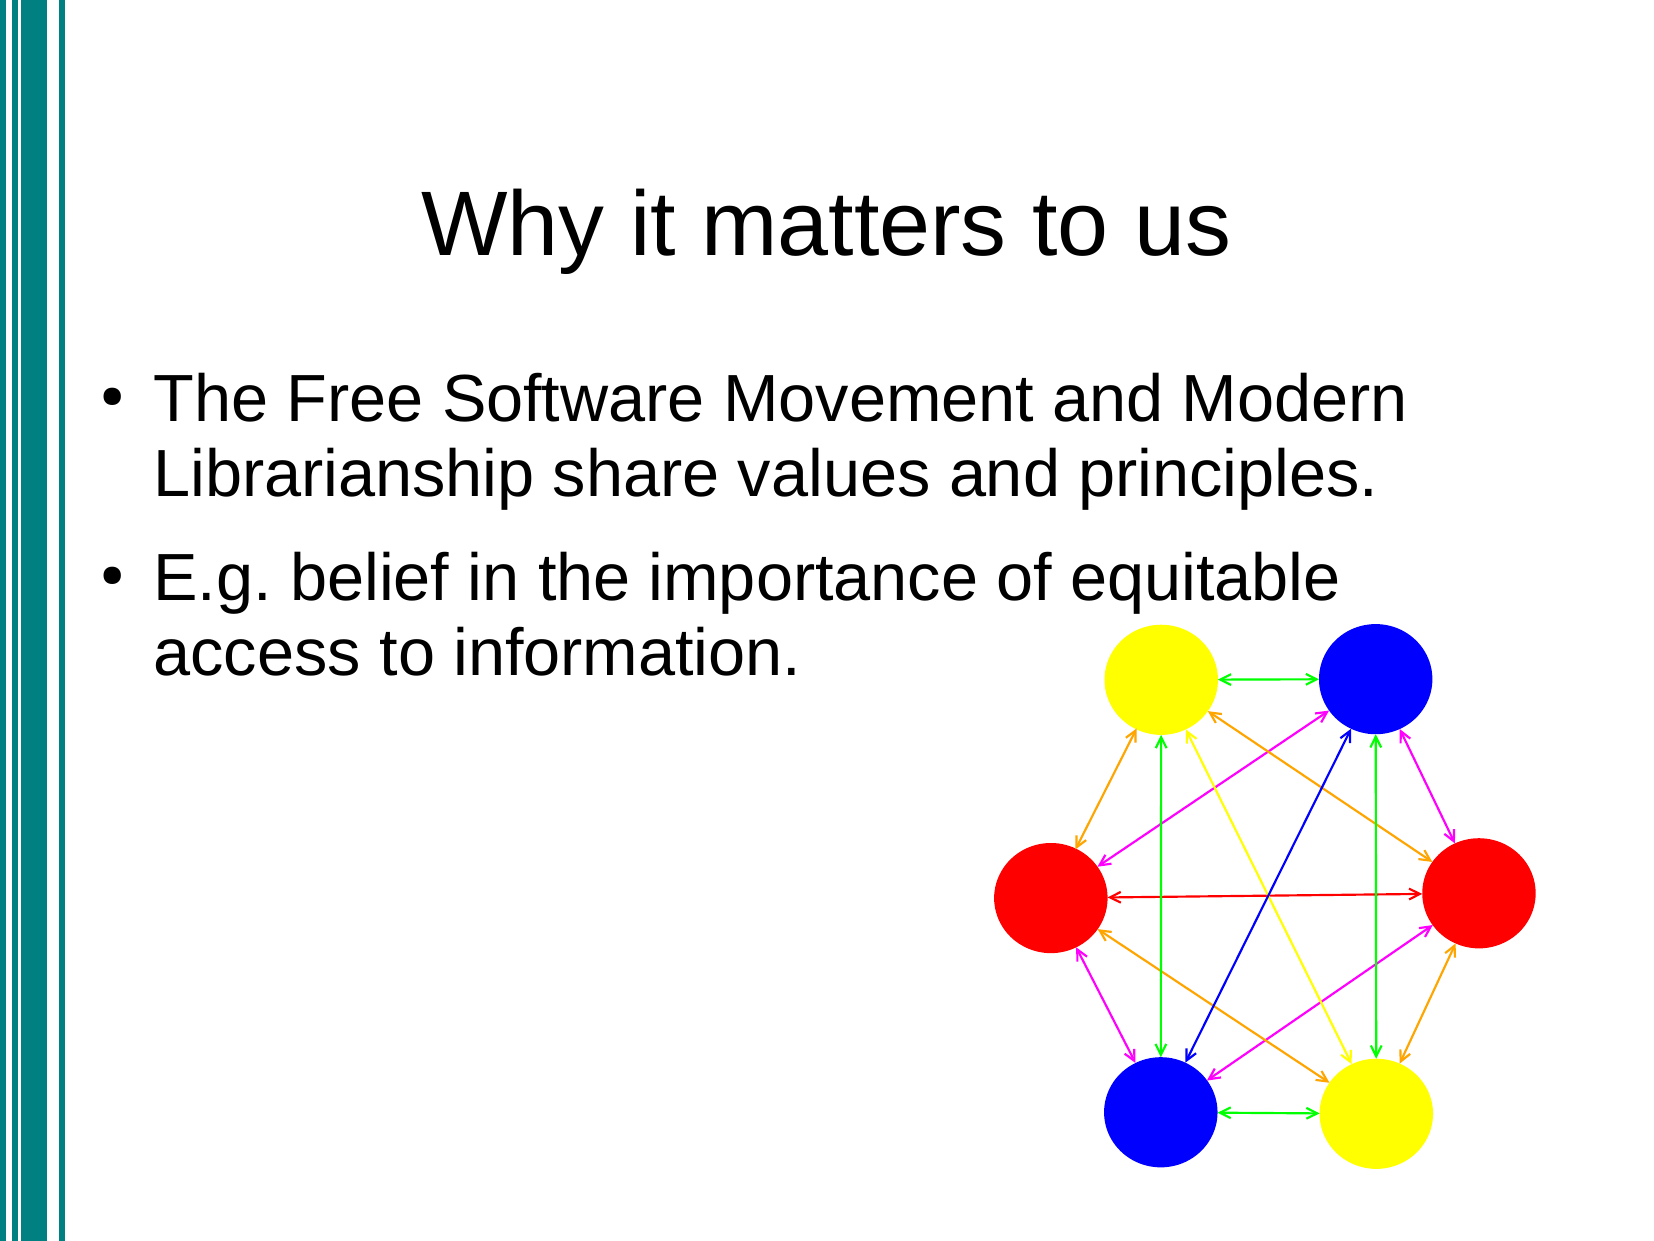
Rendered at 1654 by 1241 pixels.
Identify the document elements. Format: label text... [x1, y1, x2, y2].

picture [992, 623, 1538, 1170]
list The Free Software Movement and Modern Librarianship share values and principles. E.g. belief in the importance of equitable access to information. [82, 361, 1538, 1081]
title Why it matters to us [82, 120, 1571, 328]
